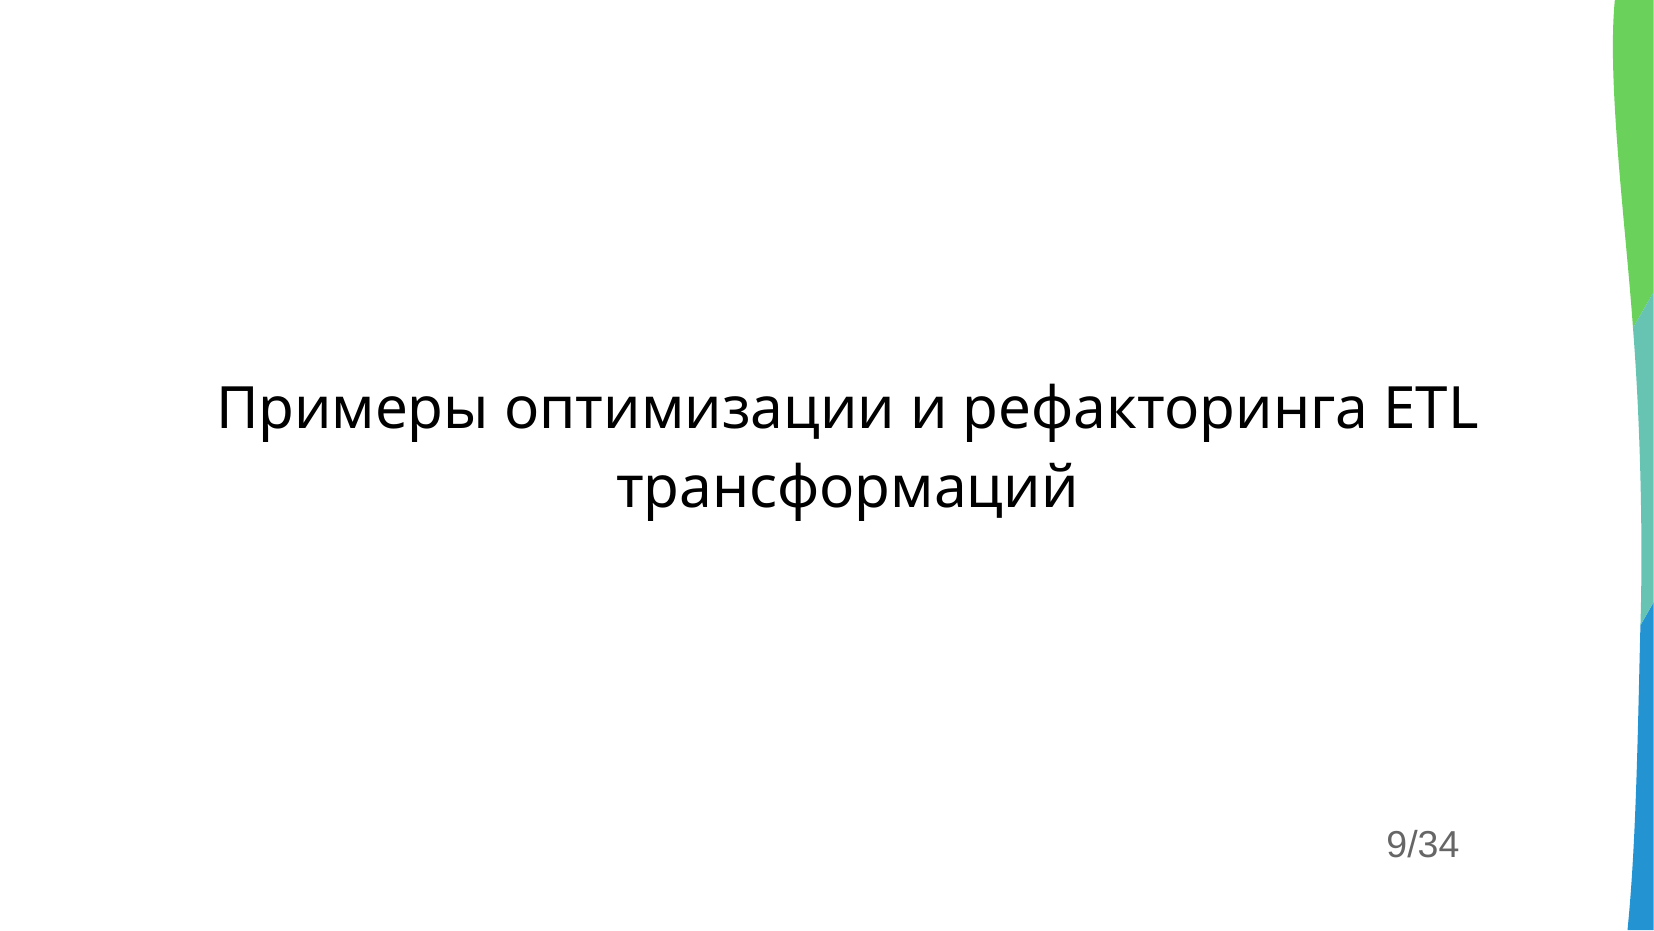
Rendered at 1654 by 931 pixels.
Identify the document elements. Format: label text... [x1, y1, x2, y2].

title Примеры оптимизации и рефакторинга ETL трансформаций [88, 354, 1536, 536]
text_box <номер>/34 [1380, 815, 1616, 873]
